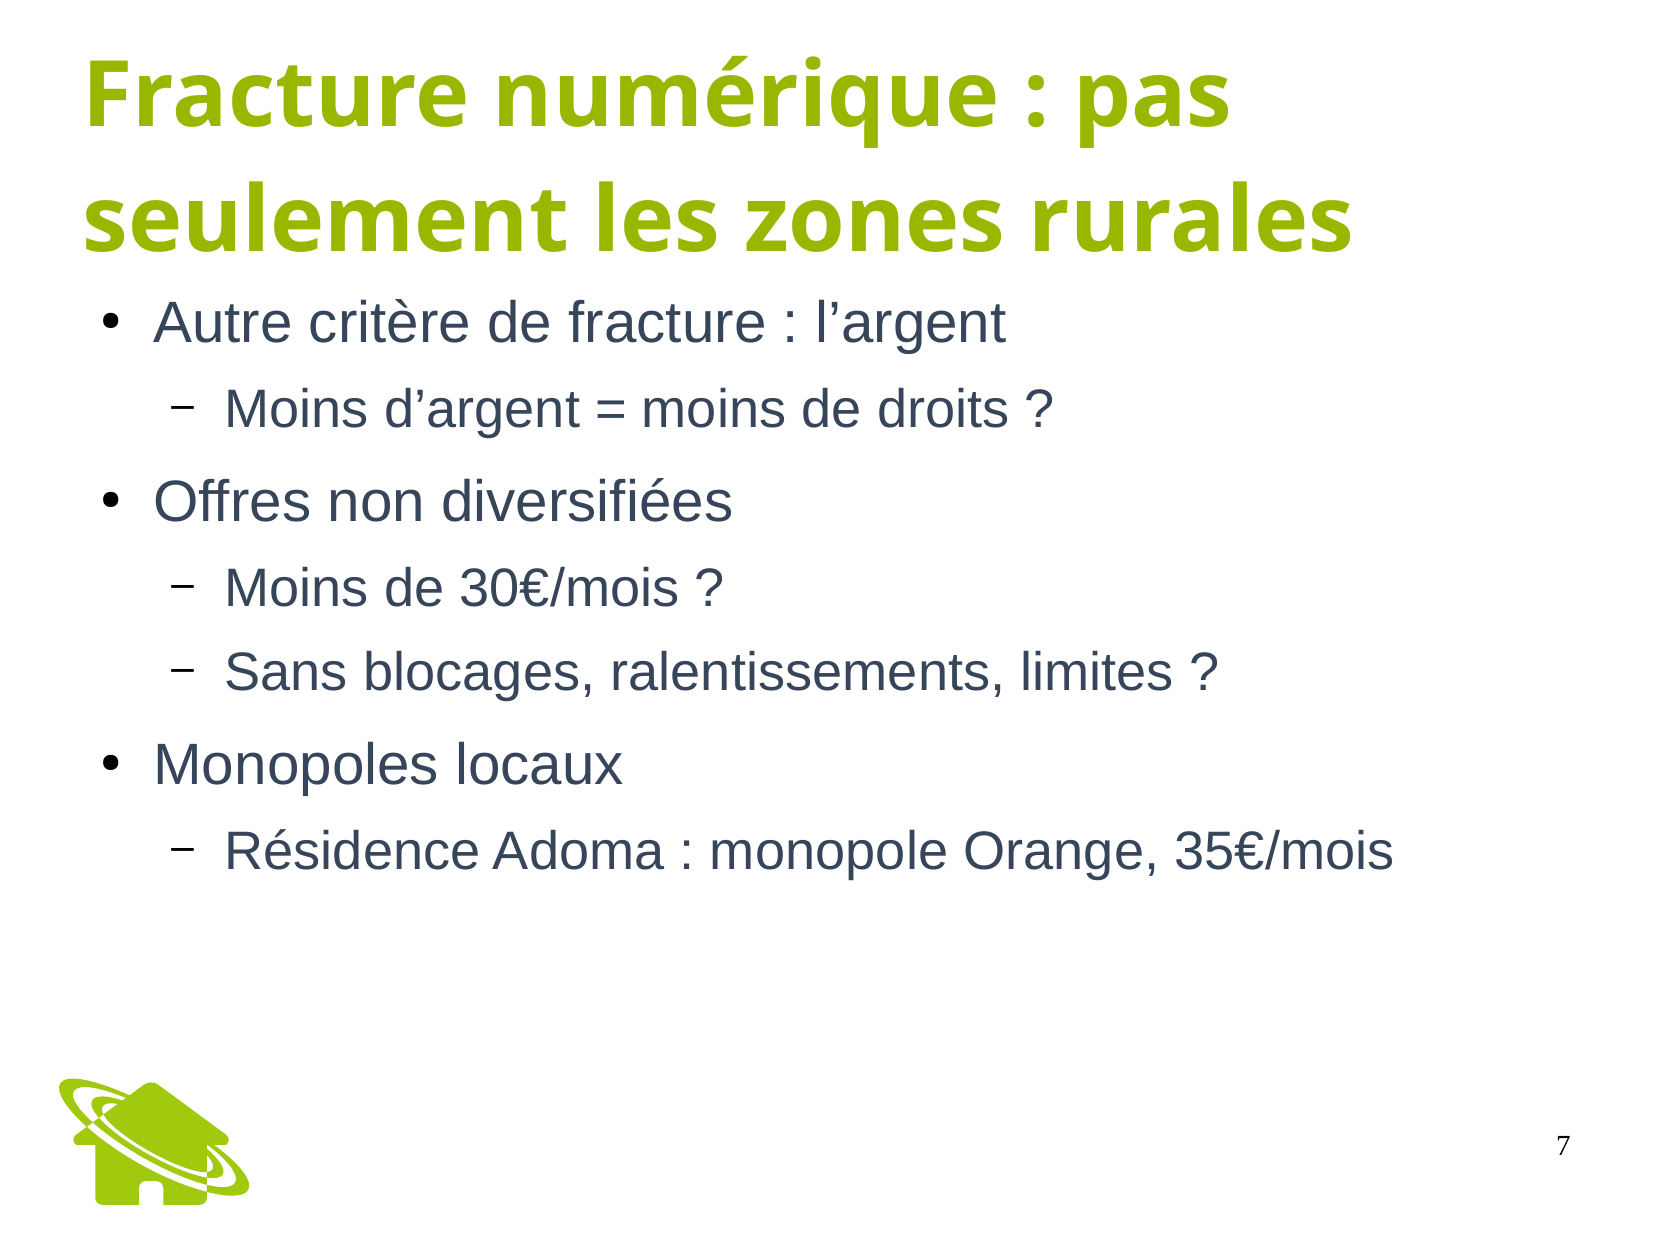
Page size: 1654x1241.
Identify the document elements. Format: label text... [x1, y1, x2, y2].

title Fracture numérique : pas seulement les zones rurales [82, 49, 1571, 257]
list Autre critère de fracture : l’argent Moins d’argent = moins de droits ? Offres non diversifiées Moins de 30€/mois ? Sans blocages, ralentissements, limites ? Monopoles locaux Résidence Adoma : monopole Orange, 35€/mois [82, 290, 1571, 1010]
